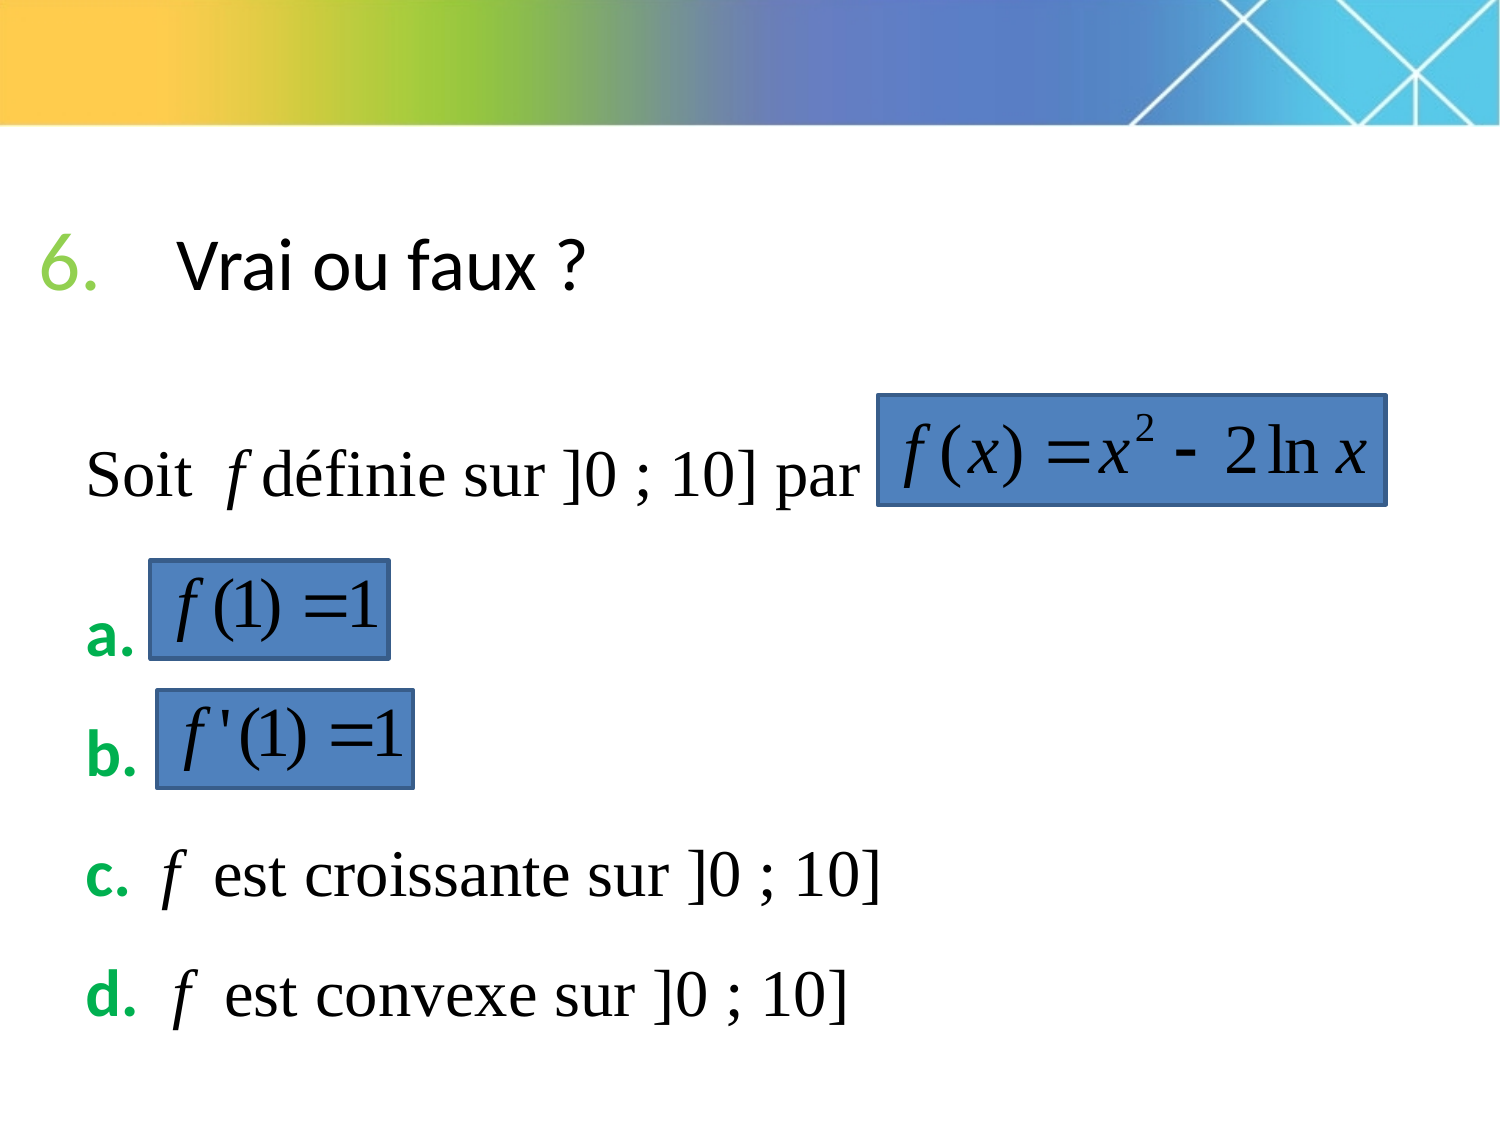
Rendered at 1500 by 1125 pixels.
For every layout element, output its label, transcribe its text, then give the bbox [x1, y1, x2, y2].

chart [879, 397, 1384, 503]
text_box Soit f définie sur ]0 ; 10] par a. b. c. f est croissante sur ]0 ; 10] d. f est convexe sur ]0 ; 10] [70, 351, 1465, 1045]
text_box 6. Vrai ou faux ? [23, 164, 1500, 351]
chart [152, 562, 387, 657]
chart [159, 692, 411, 787]
